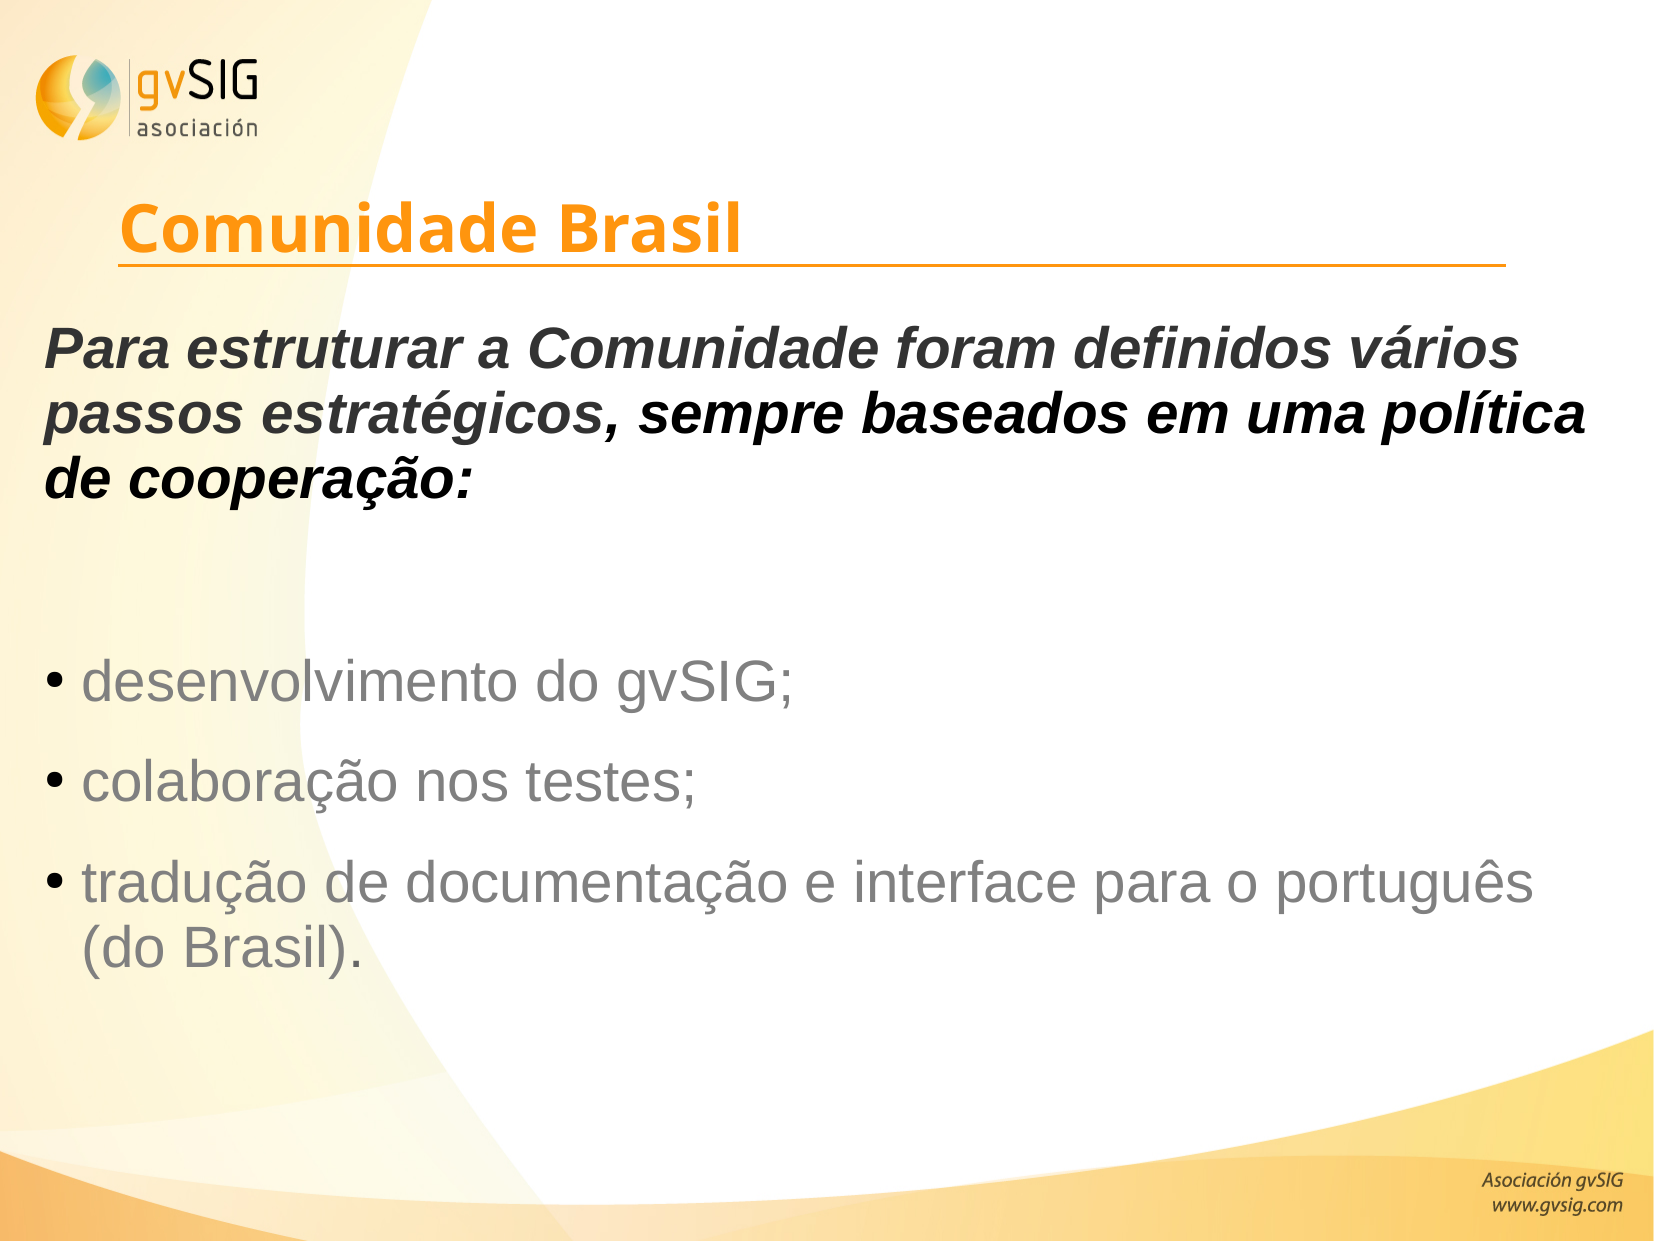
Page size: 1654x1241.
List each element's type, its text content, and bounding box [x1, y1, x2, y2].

title Comunidade Brasil [118, 177, 1607, 276]
picture [0, 0, 1654, 1241]
text_box desenvolvimento do gvSIG; colaboração nos testes; tradução de documentação e interface para o português (do Brasil). [29, 641, 1565, 987]
text_box Para estruturar a Comunidade foram definidos vários passos estratégicos, sempre baseados em uma política de cooperação: [29, 308, 1625, 522]
